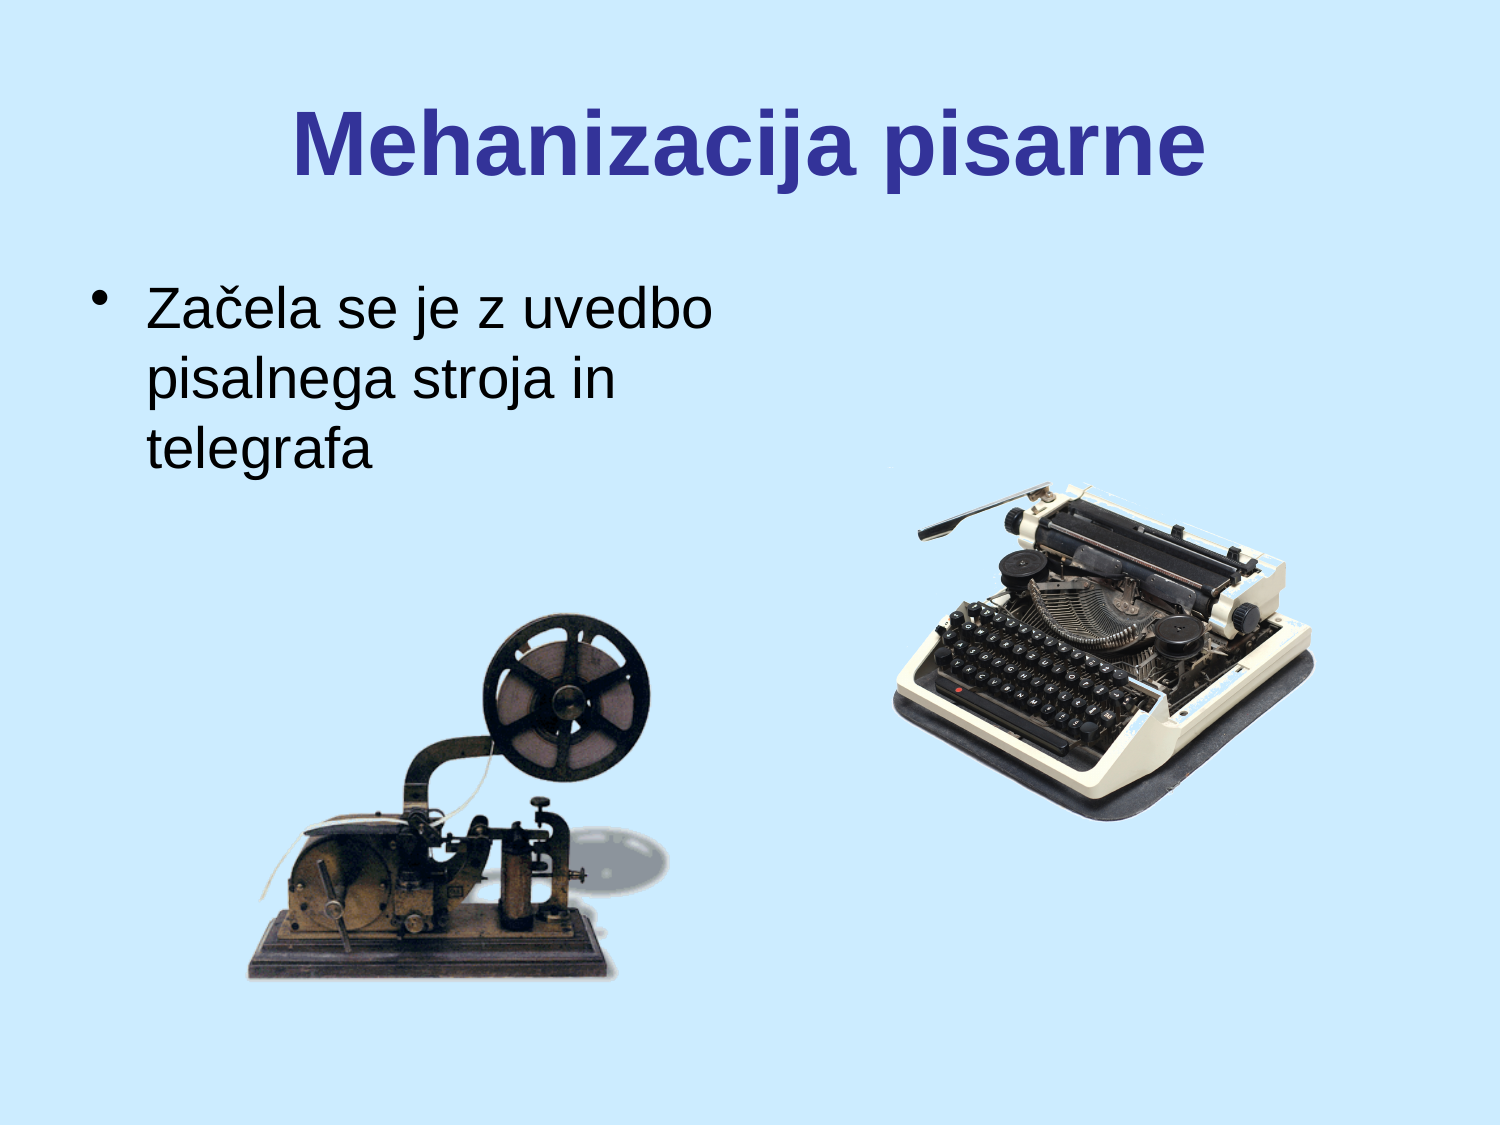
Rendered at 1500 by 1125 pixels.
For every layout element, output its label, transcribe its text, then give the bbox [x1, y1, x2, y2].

picture [242, 609, 680, 986]
list Začela se je z uvedbo pisalnega stroja in telegrafa [75, 262, 738, 1005]
title Mehanizacija pisarne [75, 45, 1425, 233]
picture [879, 467, 1332, 827]
